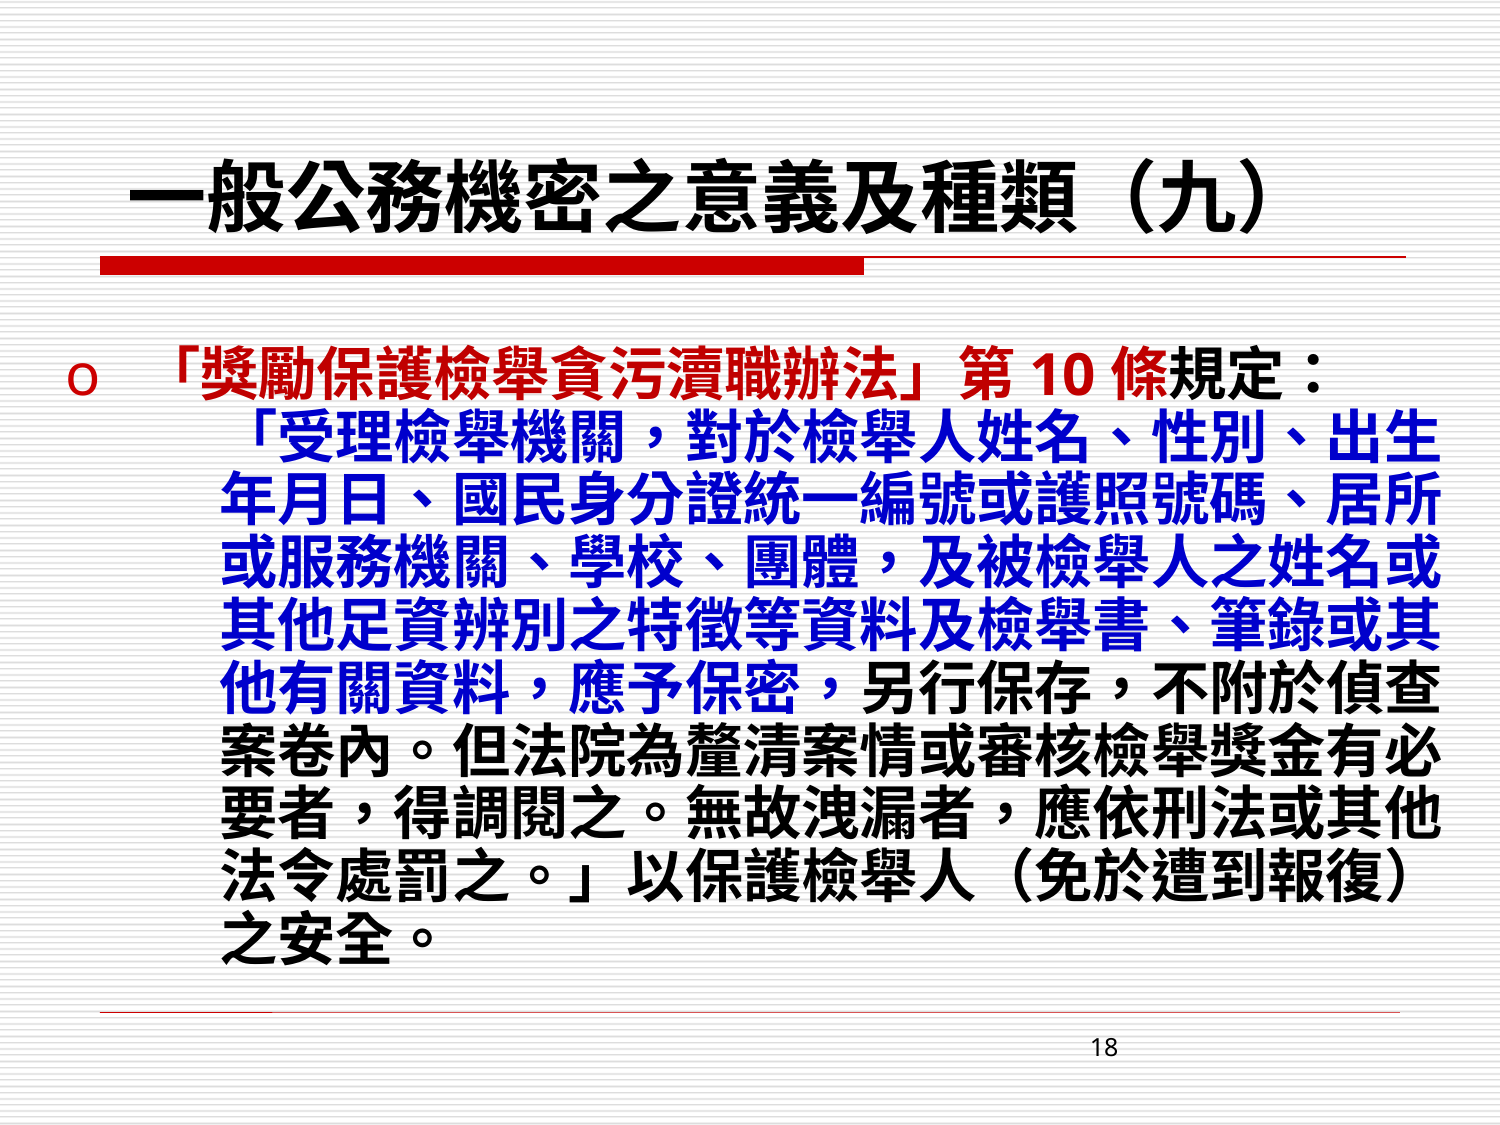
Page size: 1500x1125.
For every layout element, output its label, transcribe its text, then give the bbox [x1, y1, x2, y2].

text_box [1074, 1024, 1400, 1103]
title 一般公務機密之意義及種類（九） [112, 62, 1388, 250]
list 「獎勵保護檢舉貪污瀆職辦法」第10條規定：「受理檢舉機關，對於檢舉人姓名、性別、出生年月日、國民身分證統一編號或護照號碼、居所或服務機關、學校、團體，及被檢舉人之姓名或其他足資辨別之特徵等資料及檢舉書、筆錄或其他有關資料，應予保密，另行保存，不附於偵查案卷內。但法院為釐清案情或審核檢舉獎金有必要者，得調閱之。無故洩漏者，應依刑法或其他法令處罰之。」以保護檢舉人（免於遭到報復）之安全。 [50, 337, 1459, 1125]
